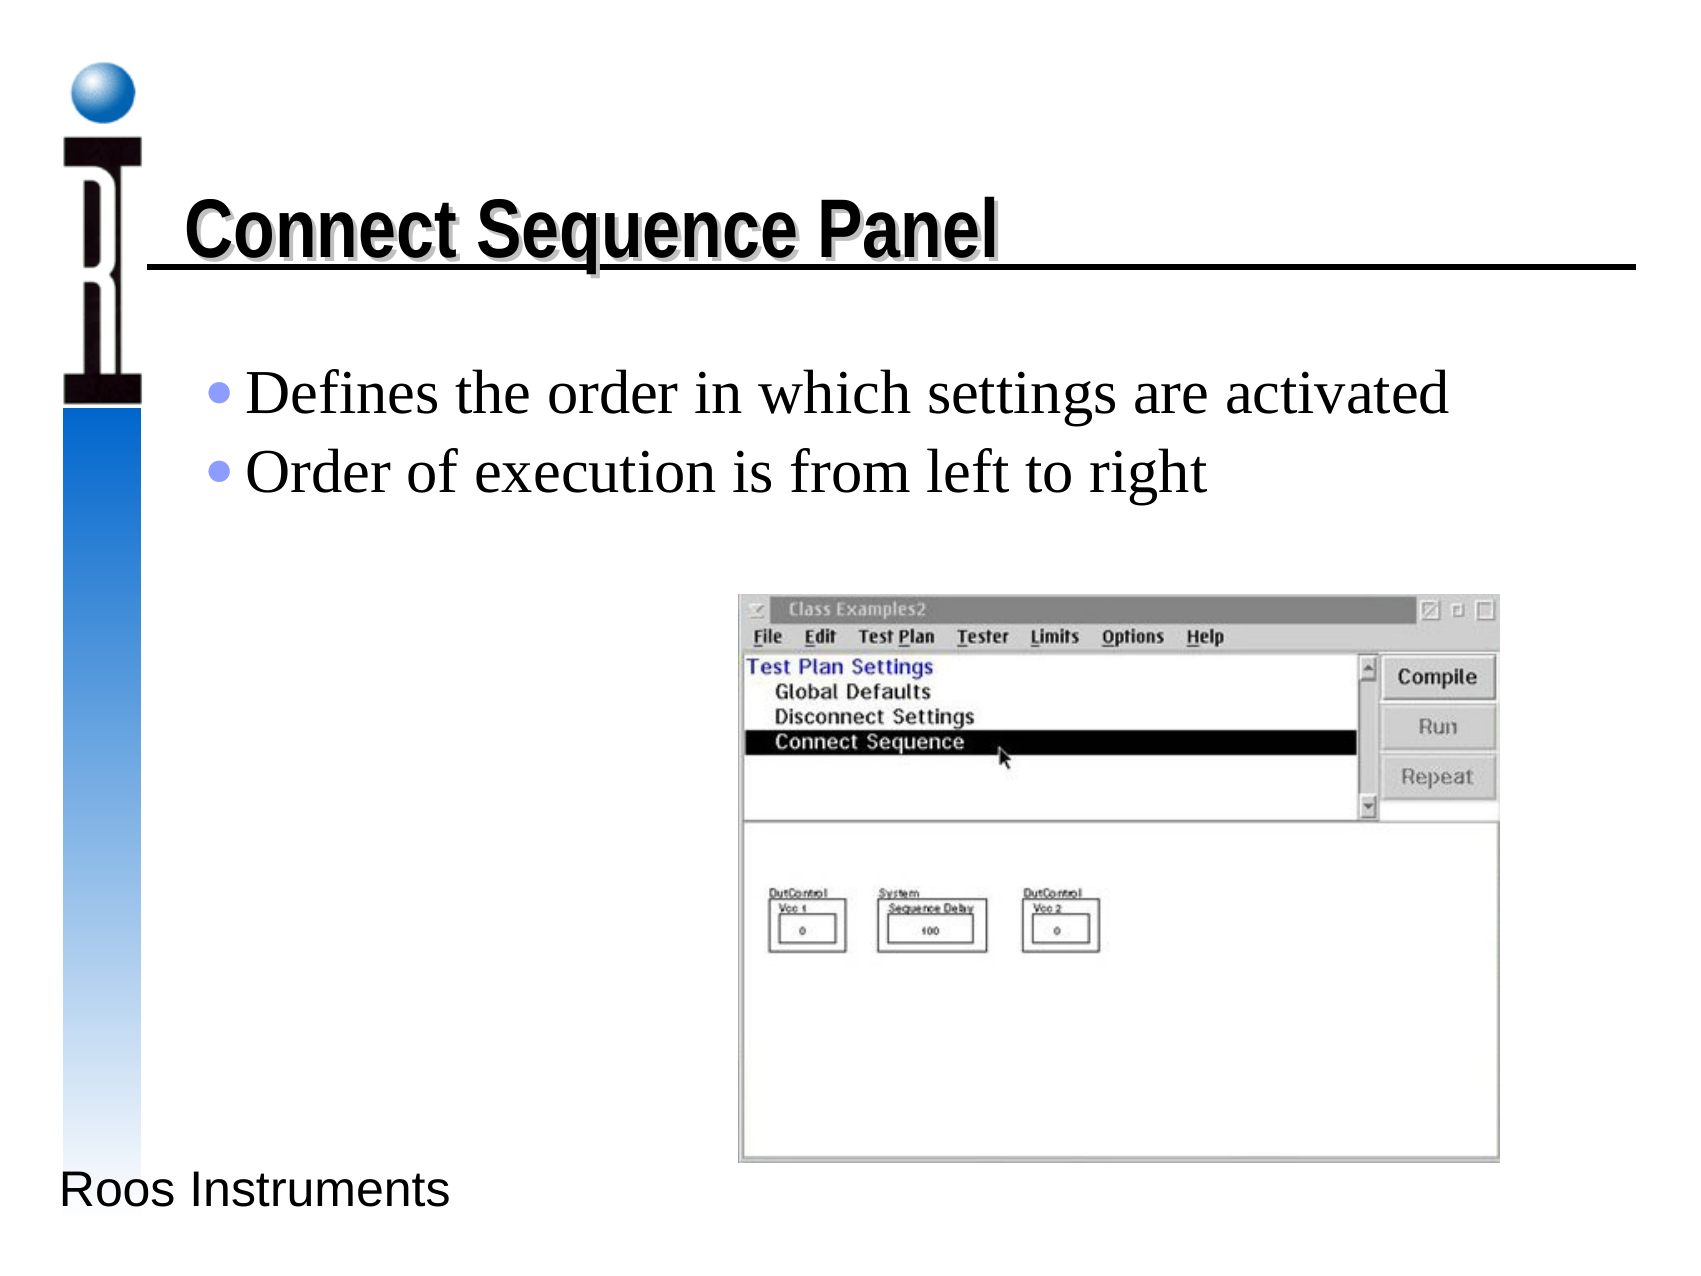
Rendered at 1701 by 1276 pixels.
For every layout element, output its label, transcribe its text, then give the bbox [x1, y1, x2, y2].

picture [59, 58, 147, 411]
text_box Connect Sequence Panel [184, 92, 1539, 274]
picture [738, 594, 1500, 1163]
text_box Defines the order in which settings are activated Order of execution is from left to right [192, 358, 1550, 508]
